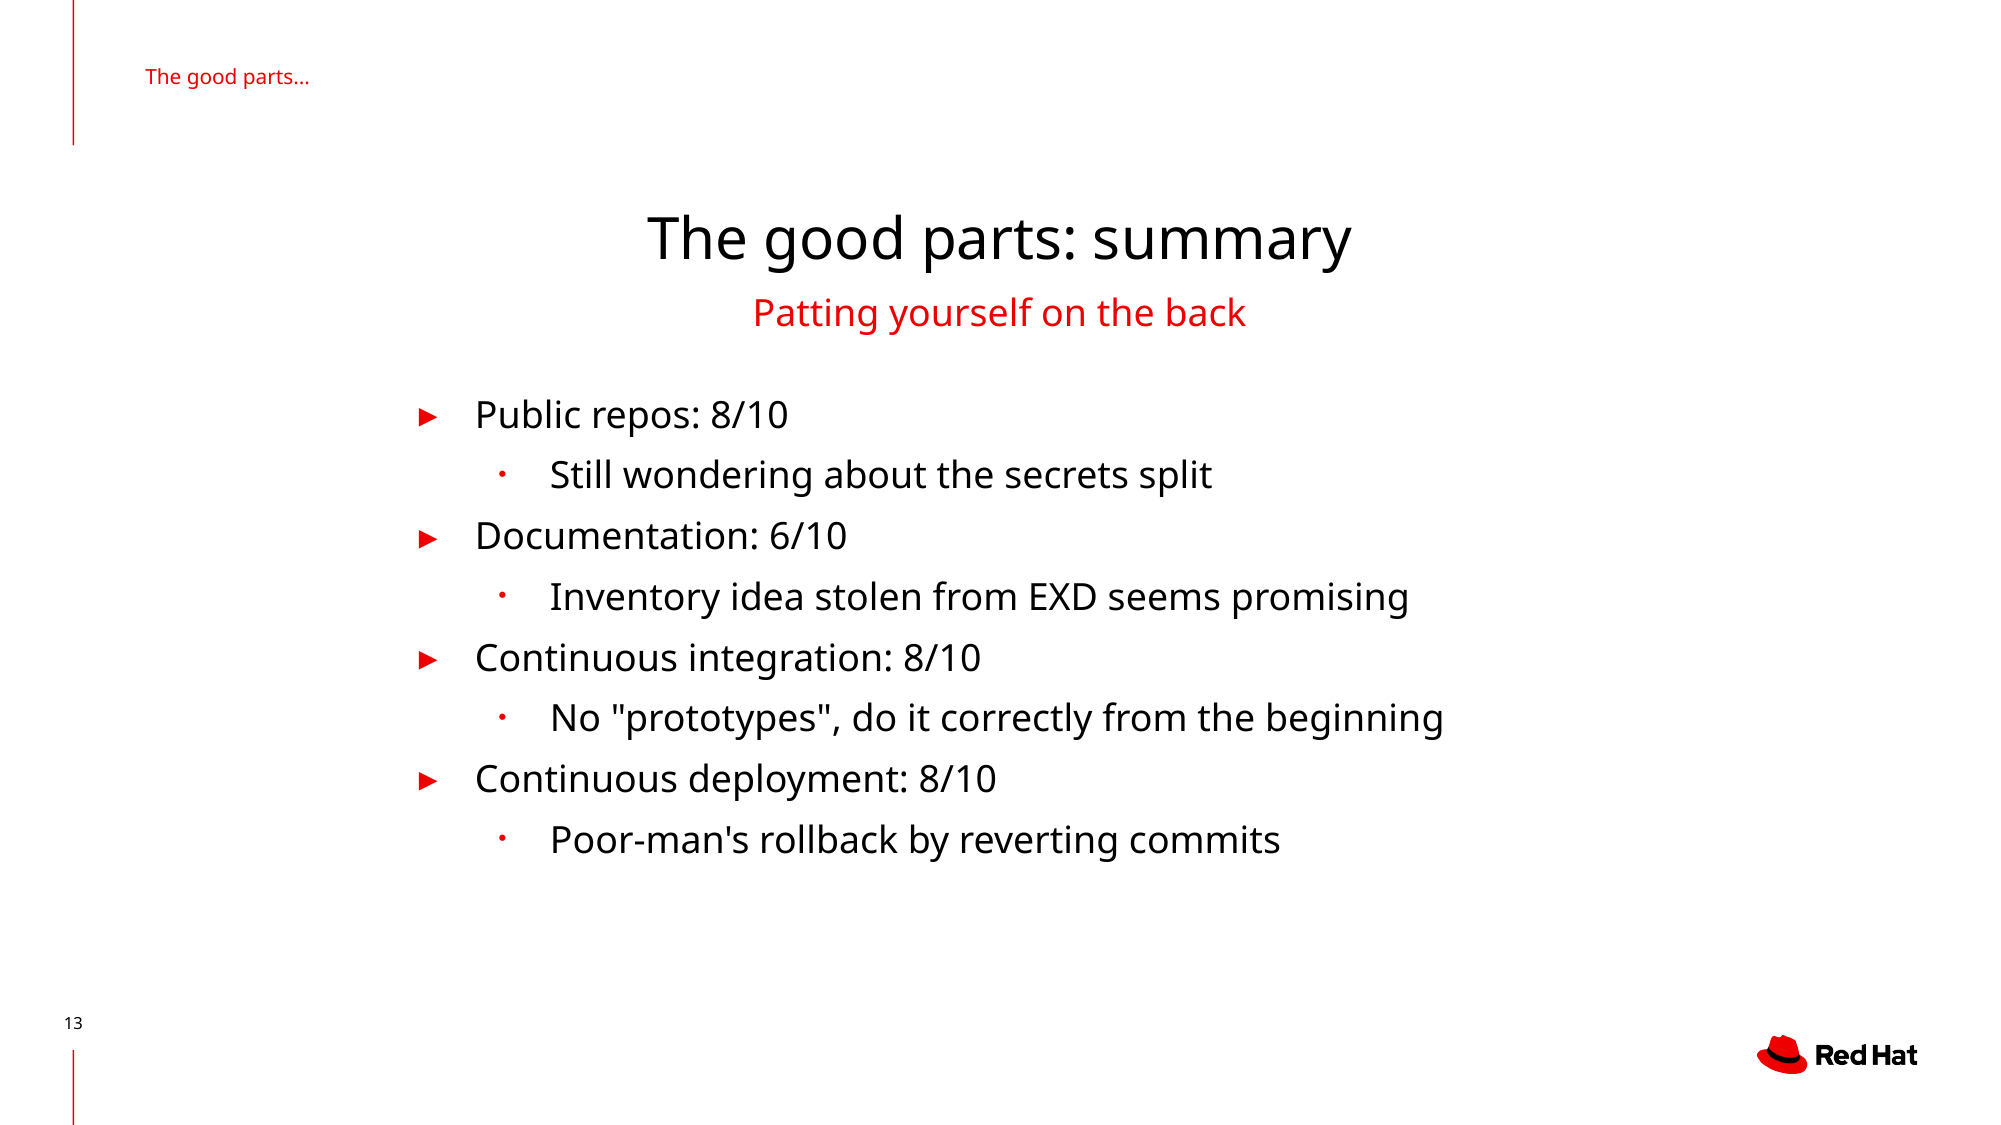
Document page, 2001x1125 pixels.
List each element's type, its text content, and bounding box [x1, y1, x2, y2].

list Public repos: 8/10 Still wondering about the secrets split Documentation: 6/10 Inventory idea stolen from EXD seems promising Continuous integration: 8/10 No "prototypes", do it correctly from the beginning Continuous deployment: 8/10 Poor-man's rollback by reverting commits [399, 375, 1600, 975]
title The good parts: summary [145, 180, 1855, 271]
subtitle Patting yourself on the back [145, 271, 1855, 320]
subtitle The good parts... [73, 9, 919, 143]
slide_number <number> [13, 1012, 134, 1036]
picture [1757, 1035, 1918, 1074]
